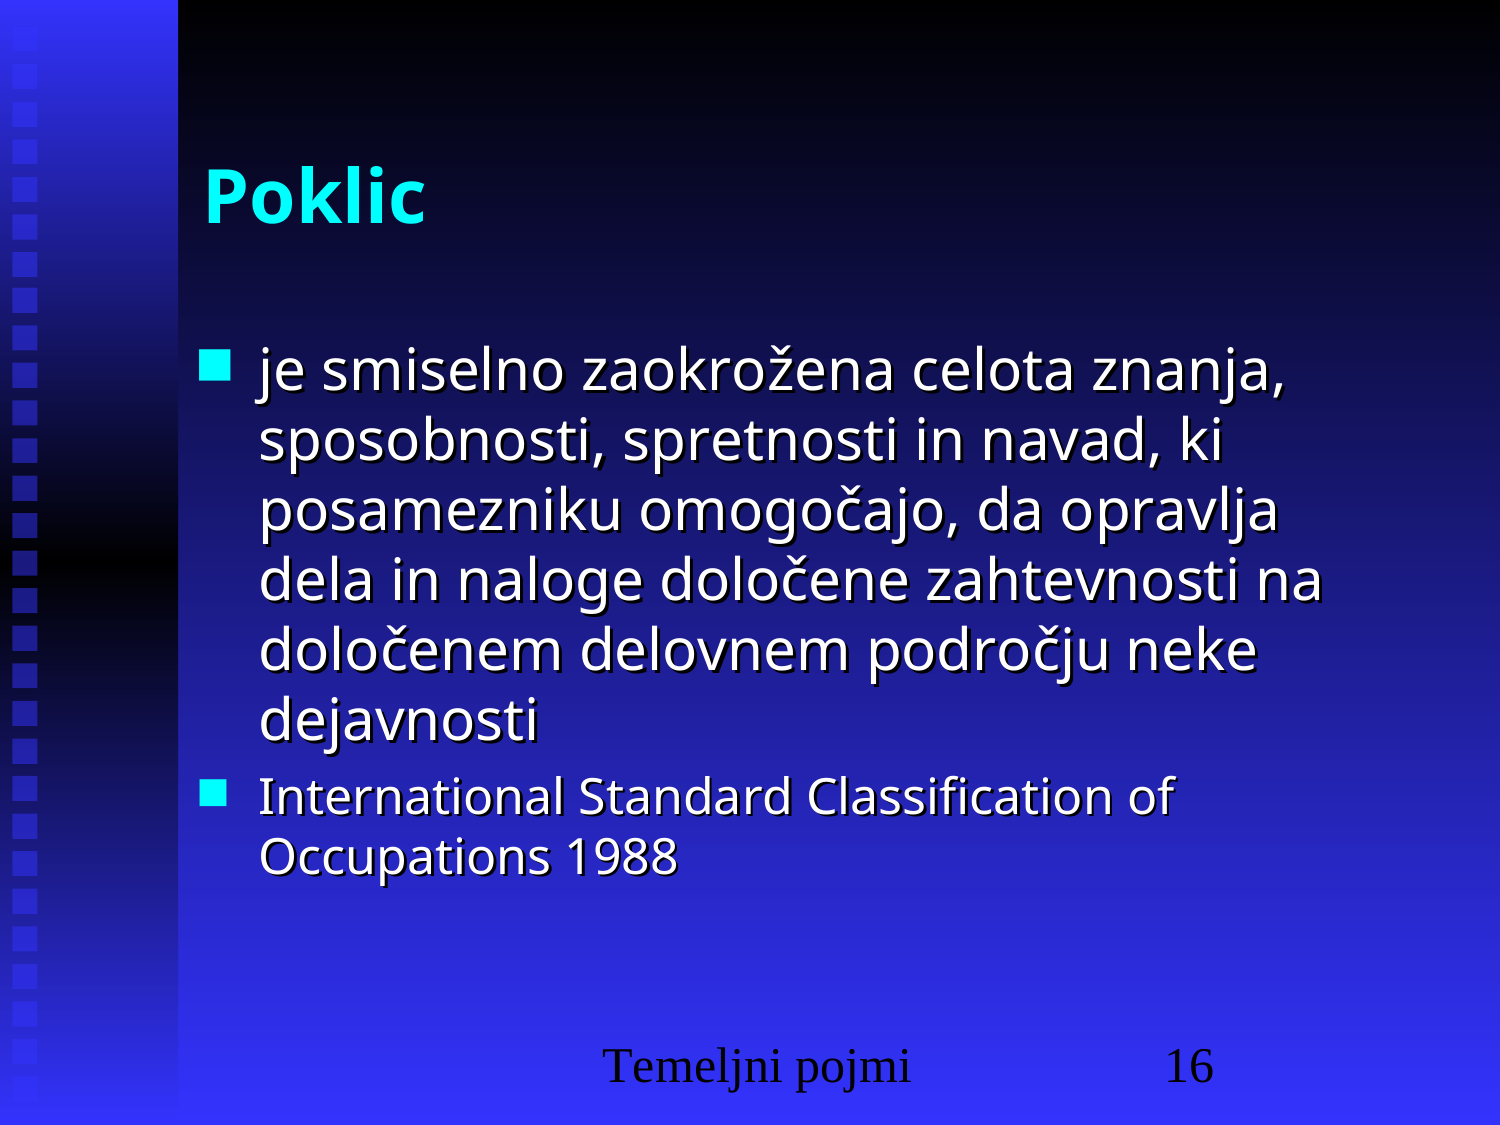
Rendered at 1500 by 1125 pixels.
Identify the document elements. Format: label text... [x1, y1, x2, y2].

list je smiselno zaokrožena celota znanja, sposobnosti, spretnosti in navad, ki posamezniku omogočajo, da opravlja dela in naloge določene zahtevnosti na določenem delovnem področju neke dejavnosti International Standard Classification of Occupations 1988 [187, 324, 1425, 1019]
title Poklic [187, 117, 1463, 271]
